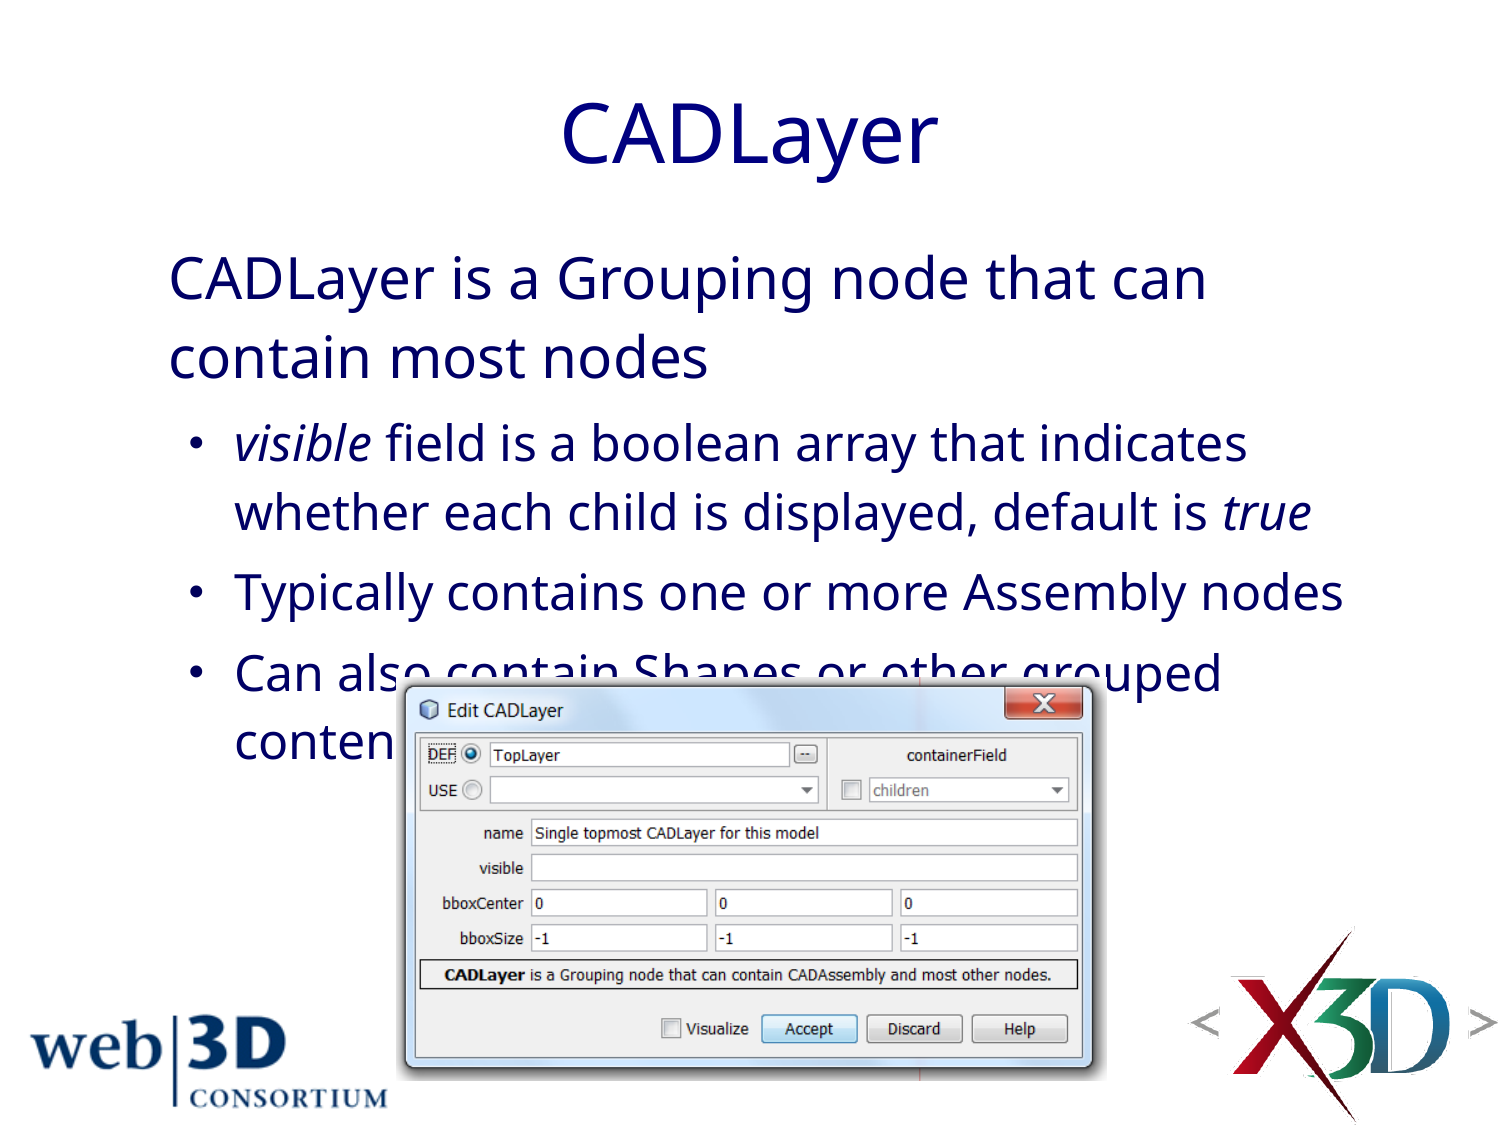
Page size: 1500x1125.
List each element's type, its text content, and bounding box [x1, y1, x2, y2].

picture [12, 677, 1107, 1118]
picture [1187, 926, 1500, 1125]
list CADLayer is a Grouping node that can contain most nodes visible field is a boolean array that indicates whether each child is displayed, default is true Typically contains one or more Assembly nodes Can also contain Shapes or other grouped content [112, 237, 1388, 986]
title CADLayer [112, 37, 1388, 226]
